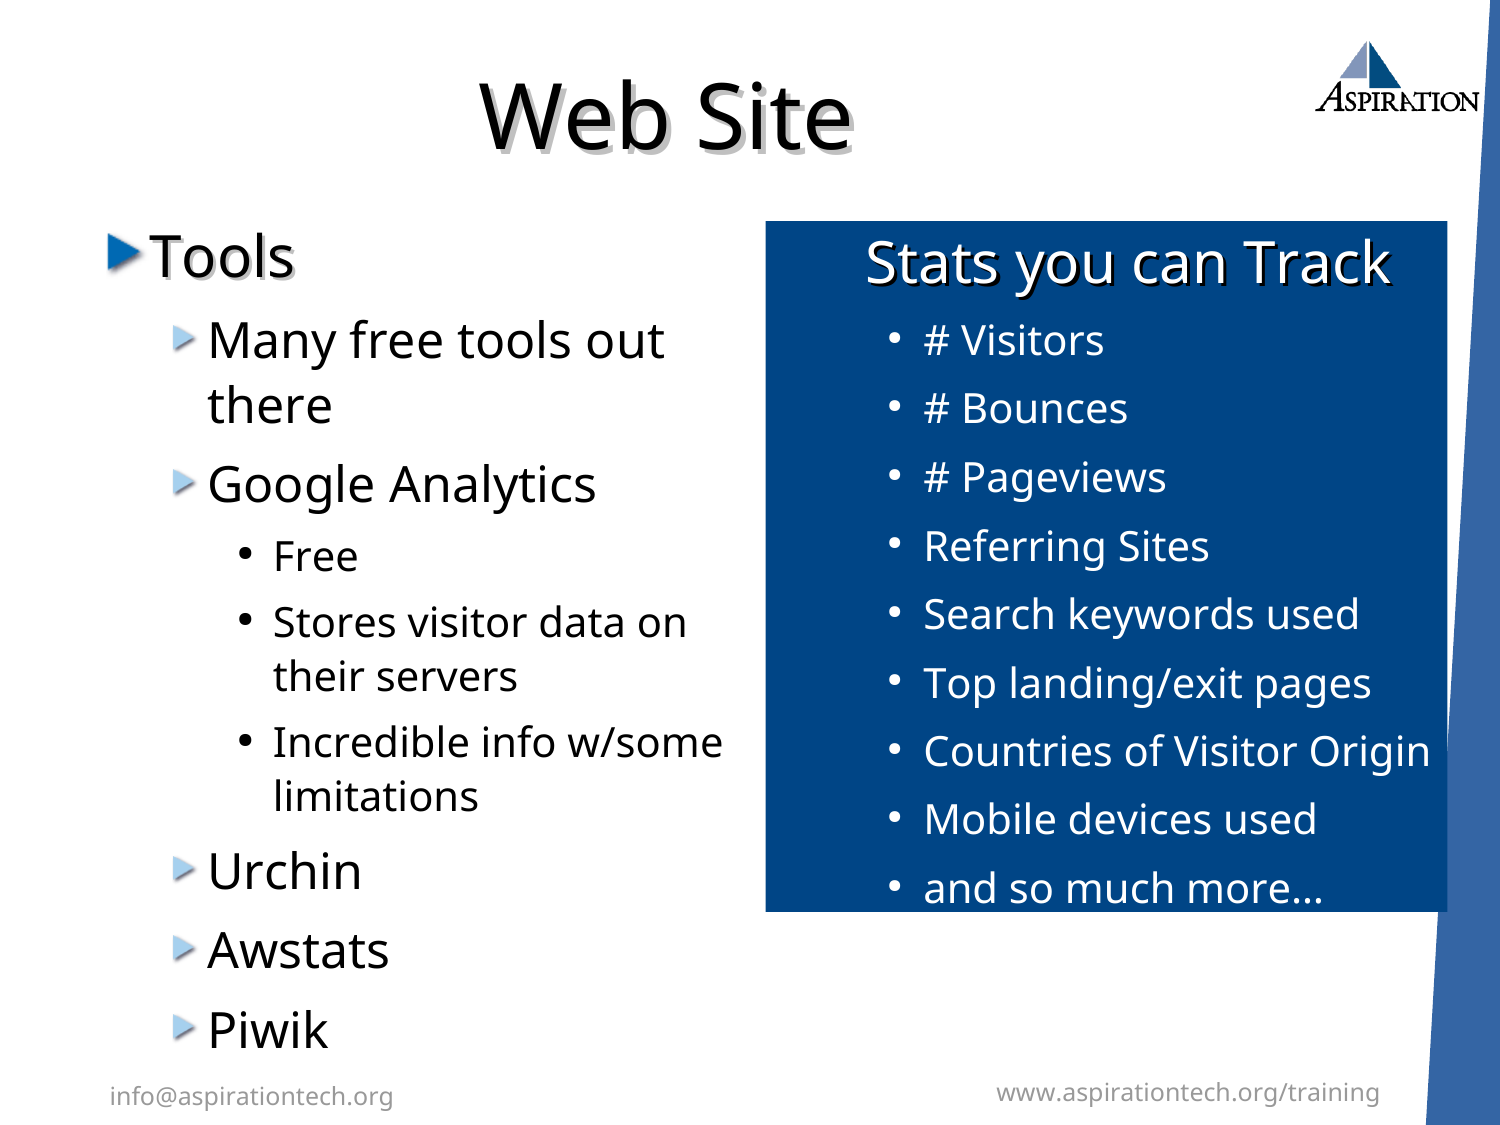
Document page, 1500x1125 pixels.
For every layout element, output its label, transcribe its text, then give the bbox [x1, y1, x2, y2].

title Web Site [49, 19, 1284, 206]
list Stats you can Track # Visitors # Bounces # Pageviews Referring Sites Search keywords used Top landing/exit pages Countries of Visitor Origin Mobile devices used and so much more… [765, 221, 1448, 912]
picture [1315, 41, 1480, 120]
list Tools Many free tools out there Google Analytics Free Stores visitor data on their servers Incredible info w/some limitations Urchin Awstats Piwik [49, 215, 732, 1096]
